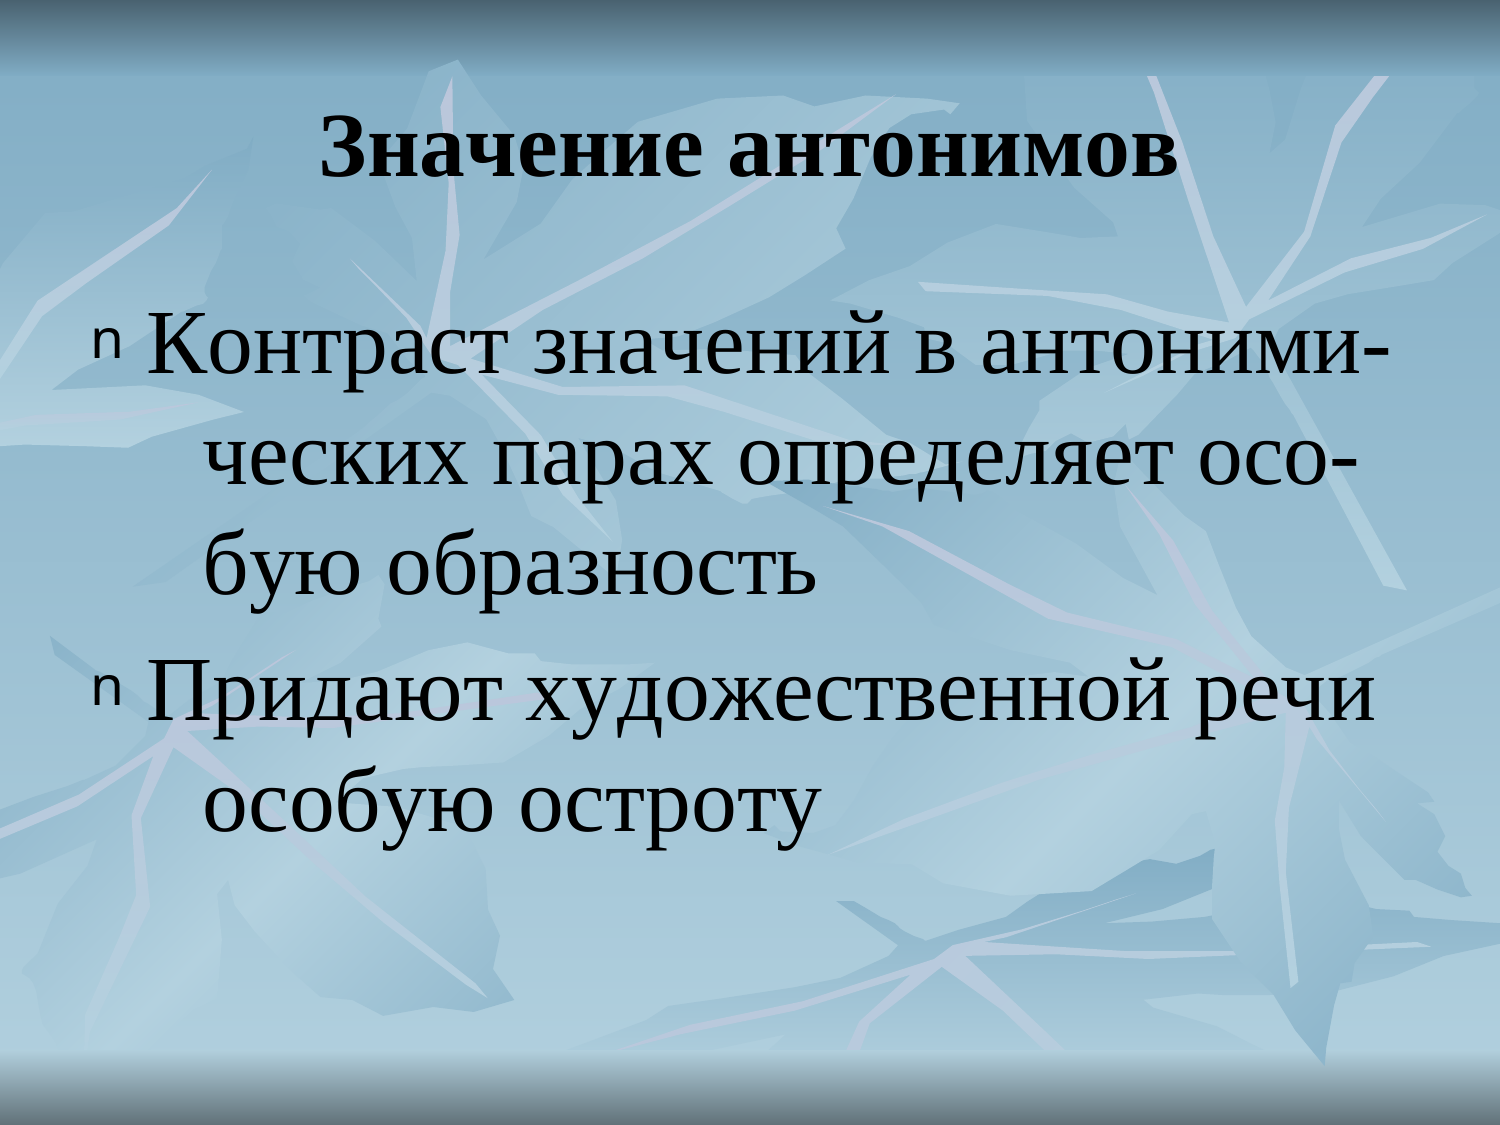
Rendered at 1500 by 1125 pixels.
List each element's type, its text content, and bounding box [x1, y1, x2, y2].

list Контраст значений в антоними-ческих парах определяет осо-бую образность Придают художественной речи особую остроту [75, 274, 1426, 991]
title Значение антонимов [75, 45, 1426, 234]
